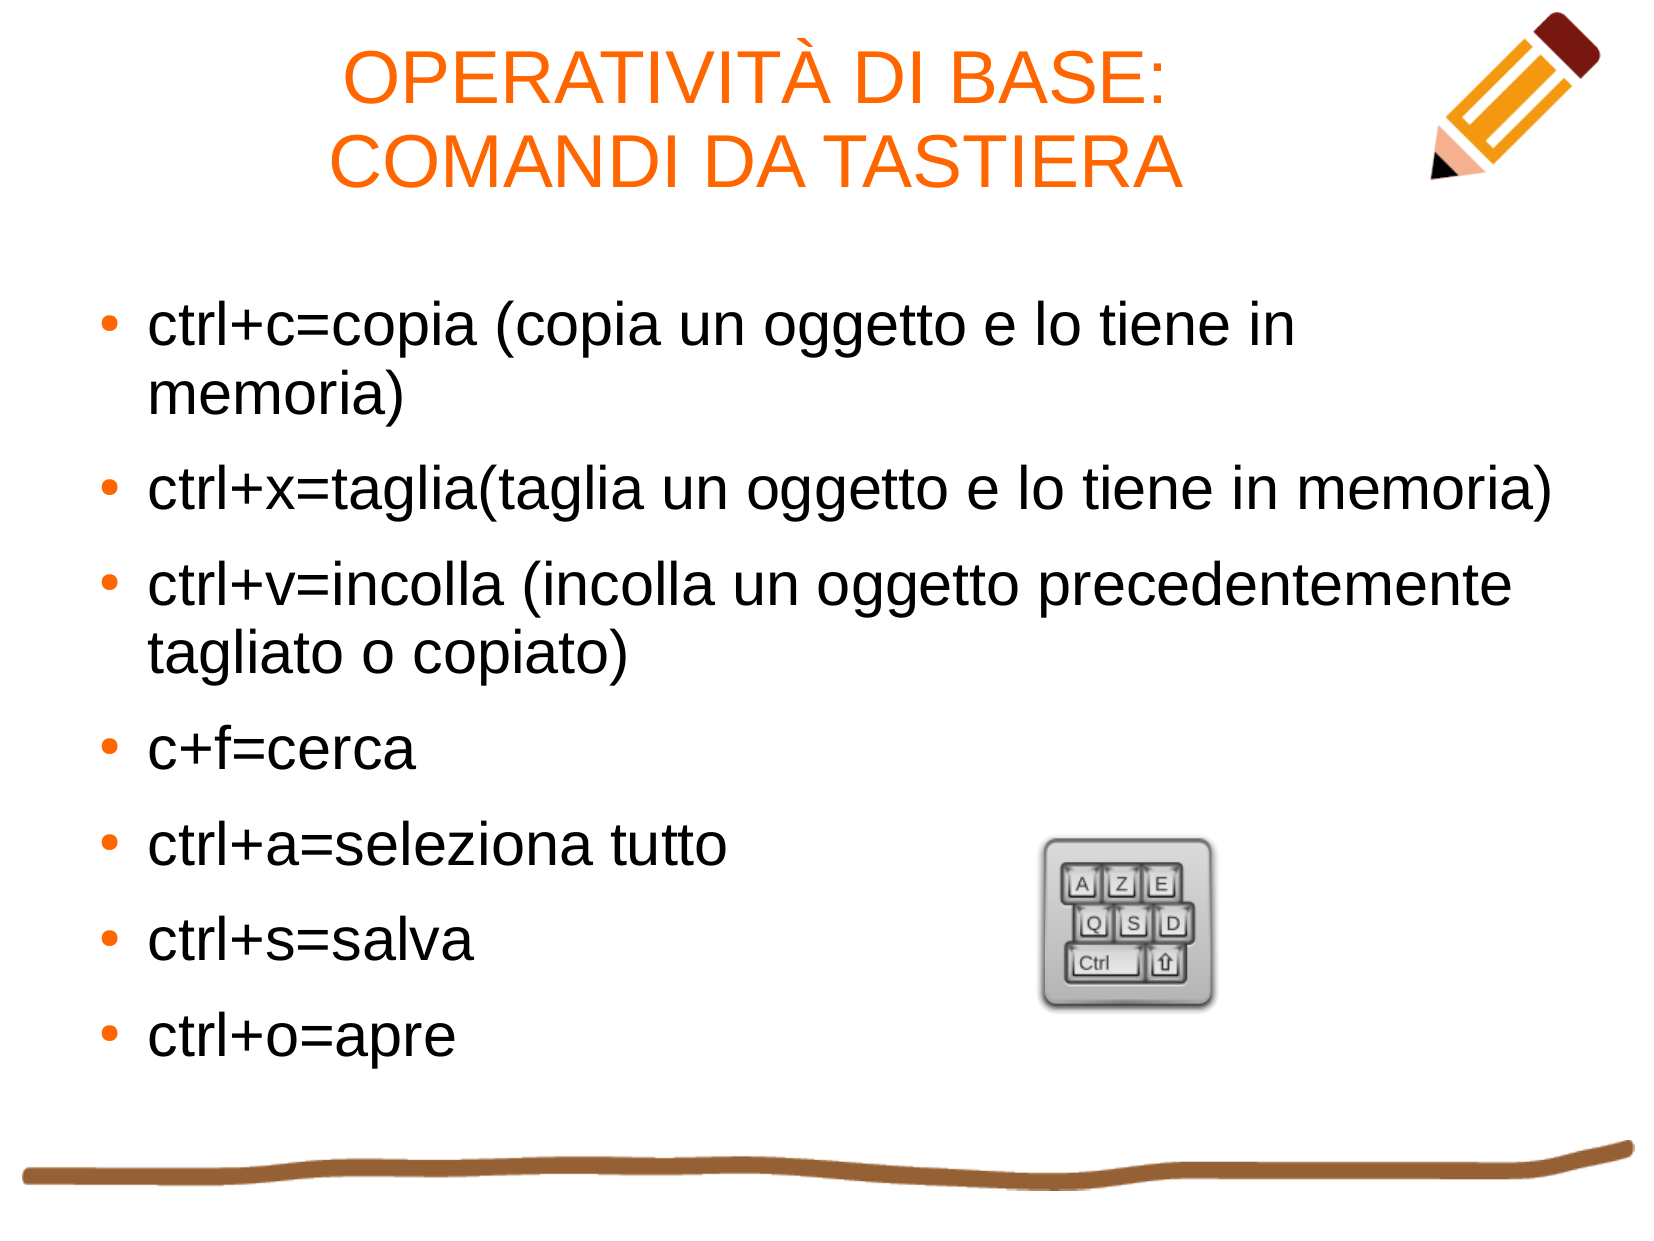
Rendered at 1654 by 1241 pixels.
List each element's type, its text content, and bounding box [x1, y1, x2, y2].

picture [22, 1140, 1635, 1191]
list ctrl+c=copia (copia un oggetto e lo tiene in memoria) ctrl+x=taglia(taglia un oggetto e lo tiene in memoria) ctrl+v=incolla (incolla un oggetto precedentemente tagliato o copiato) c+f=cerca ctrl+a=seleziona tutto ctrl+s=salva ctrl+o=apre [82, 290, 1571, 1122]
picture [1430, 12, 1601, 181]
picture [1033, 827, 1223, 1016]
title OPERATIVITÀ DI BASE: COMANDI DA TASTIERA [82, 35, 1430, 288]
